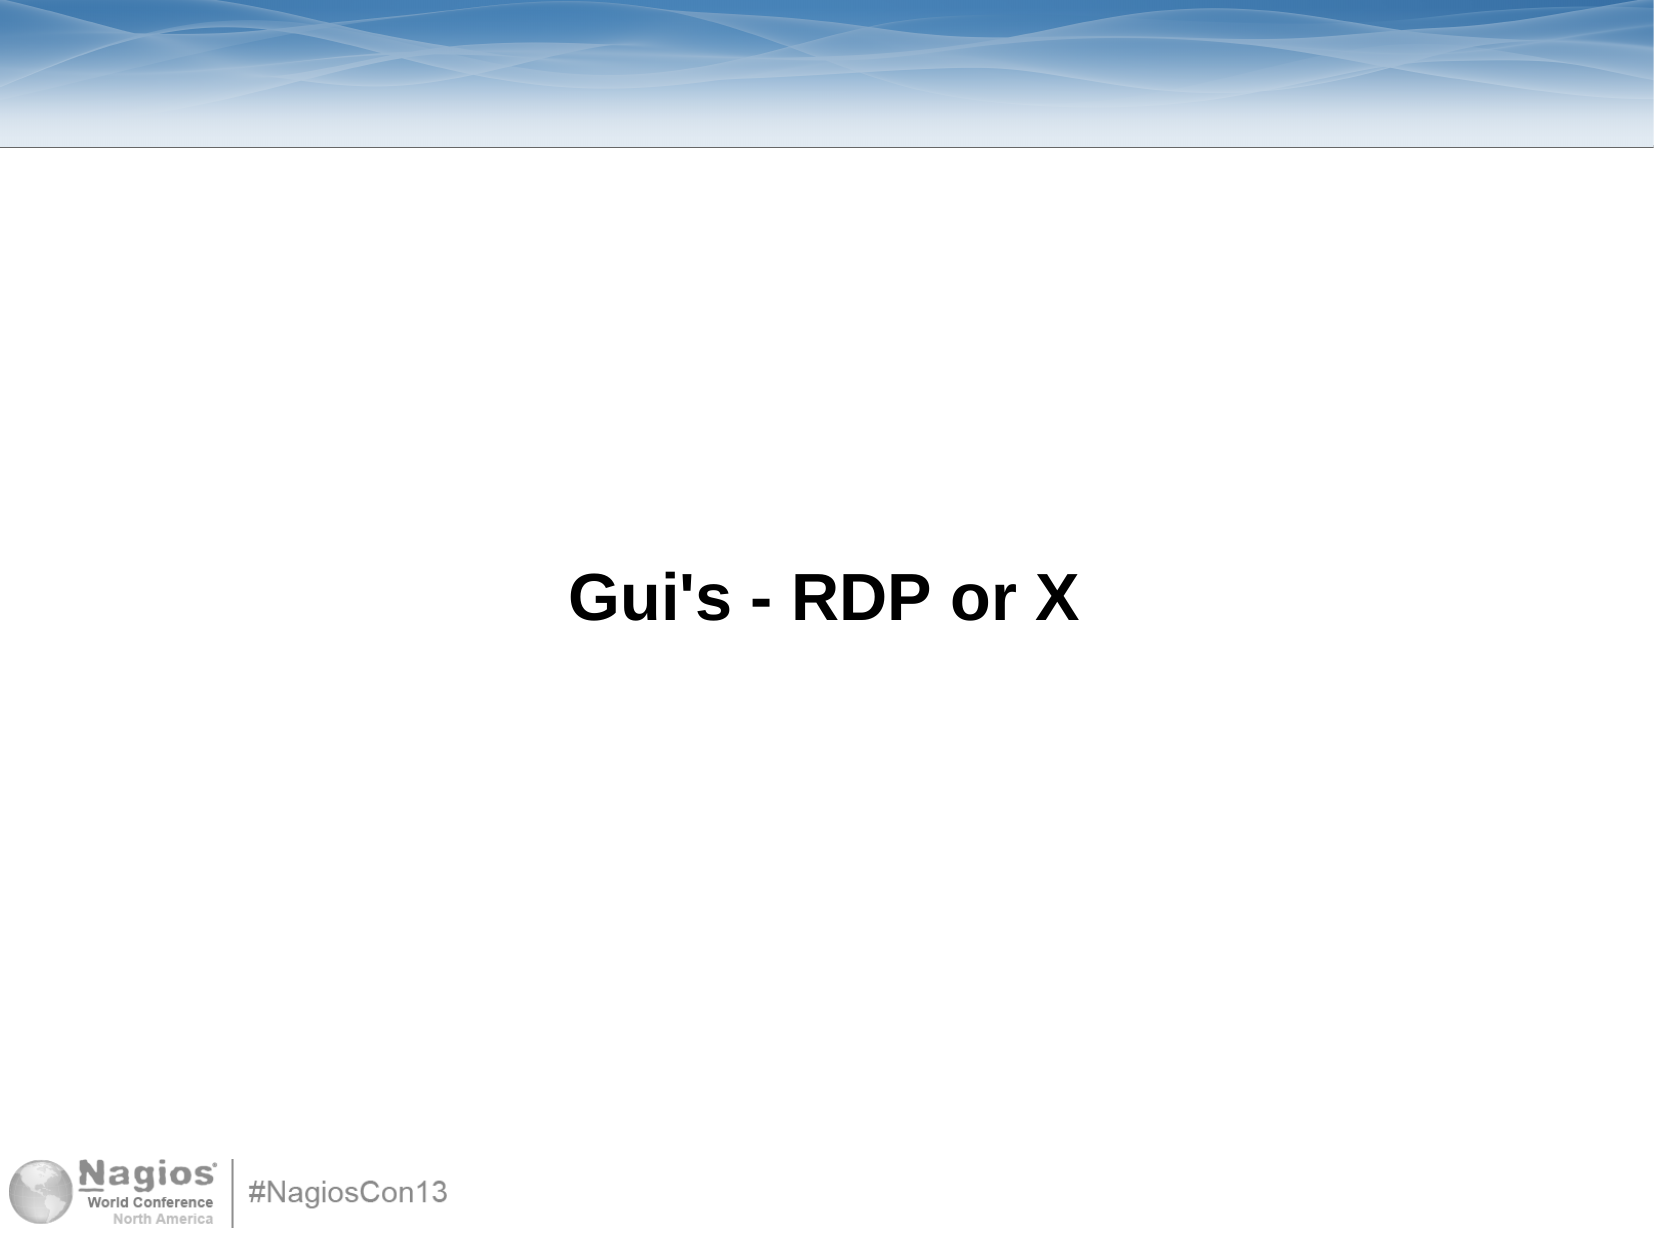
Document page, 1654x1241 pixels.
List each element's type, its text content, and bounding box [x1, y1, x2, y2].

picture [9, 1159, 453, 1228]
picture [0, 0, 1654, 147]
subtitle Gui's - RDP or X [80, 188, 1569, 1007]
